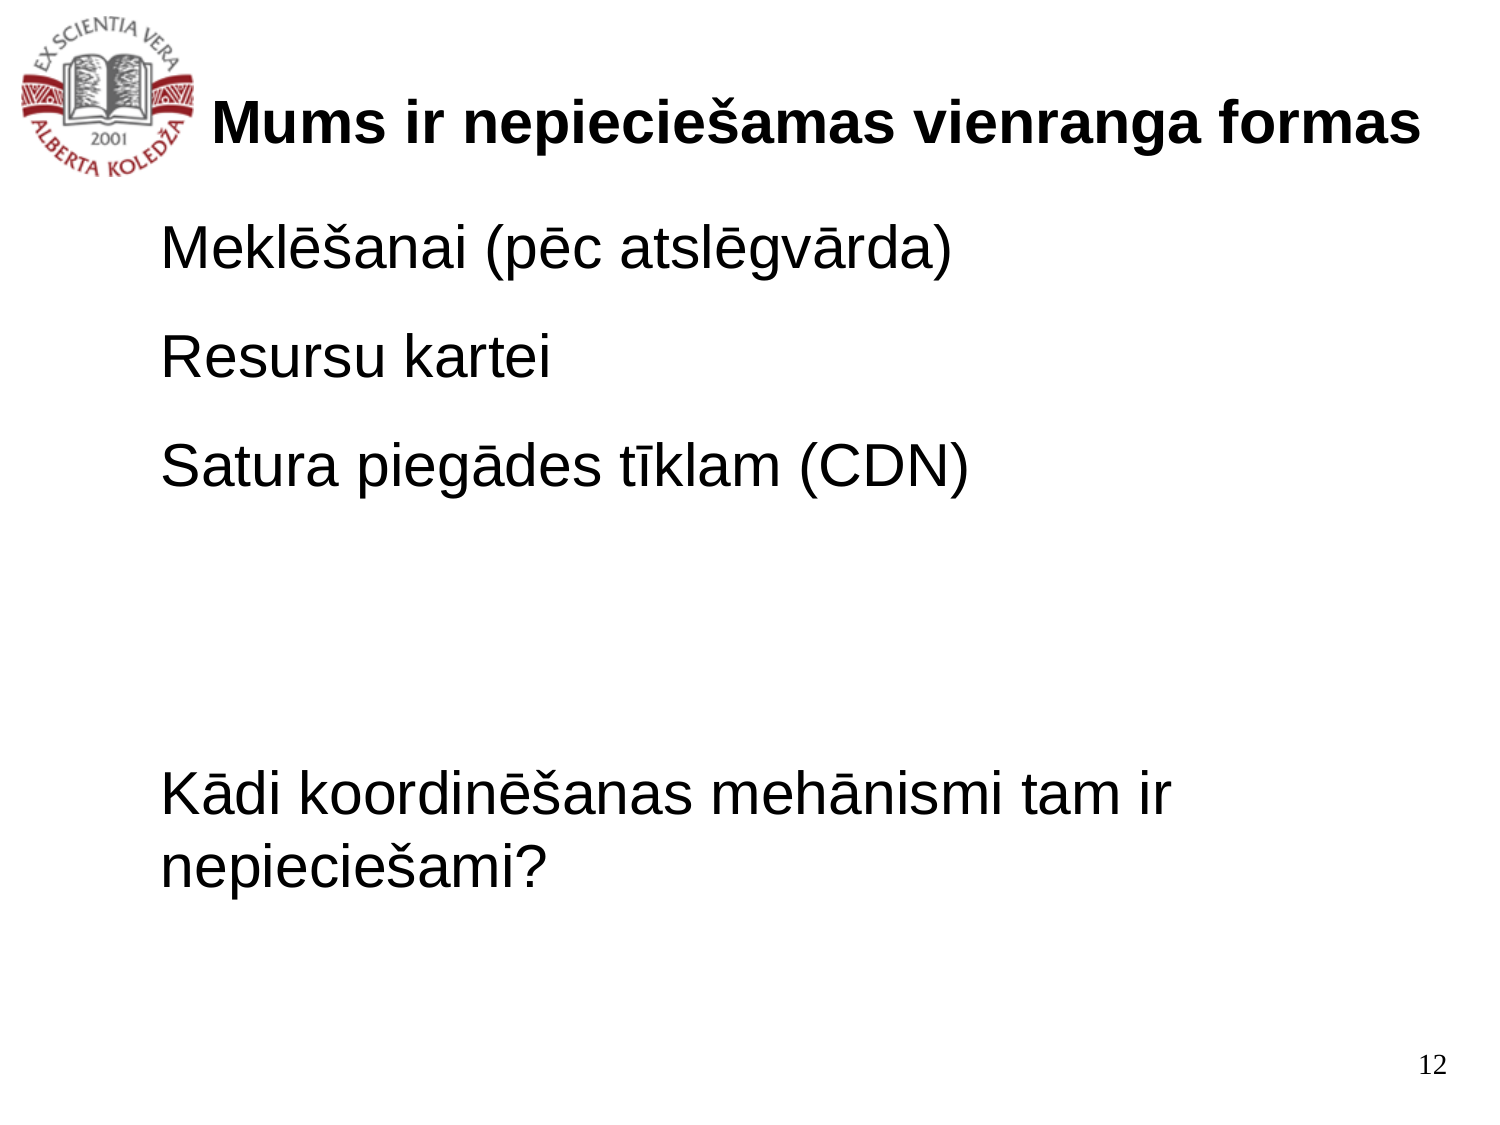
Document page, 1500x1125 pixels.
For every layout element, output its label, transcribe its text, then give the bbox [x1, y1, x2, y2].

title Mums ir nepieciešamas vienranga formas [144, 62, 1469, 175]
picture [21, 16, 194, 177]
text_box <skaitlis> [1312, 1037, 1463, 1101]
list Meklēšanai (pēc atslēgvārda) Resursu kartei Satura piegādes tīklam (CDN) Kādi koordinēšanas mehānismi tam ir nepieciešami? [74, 200, 1463, 1101]
